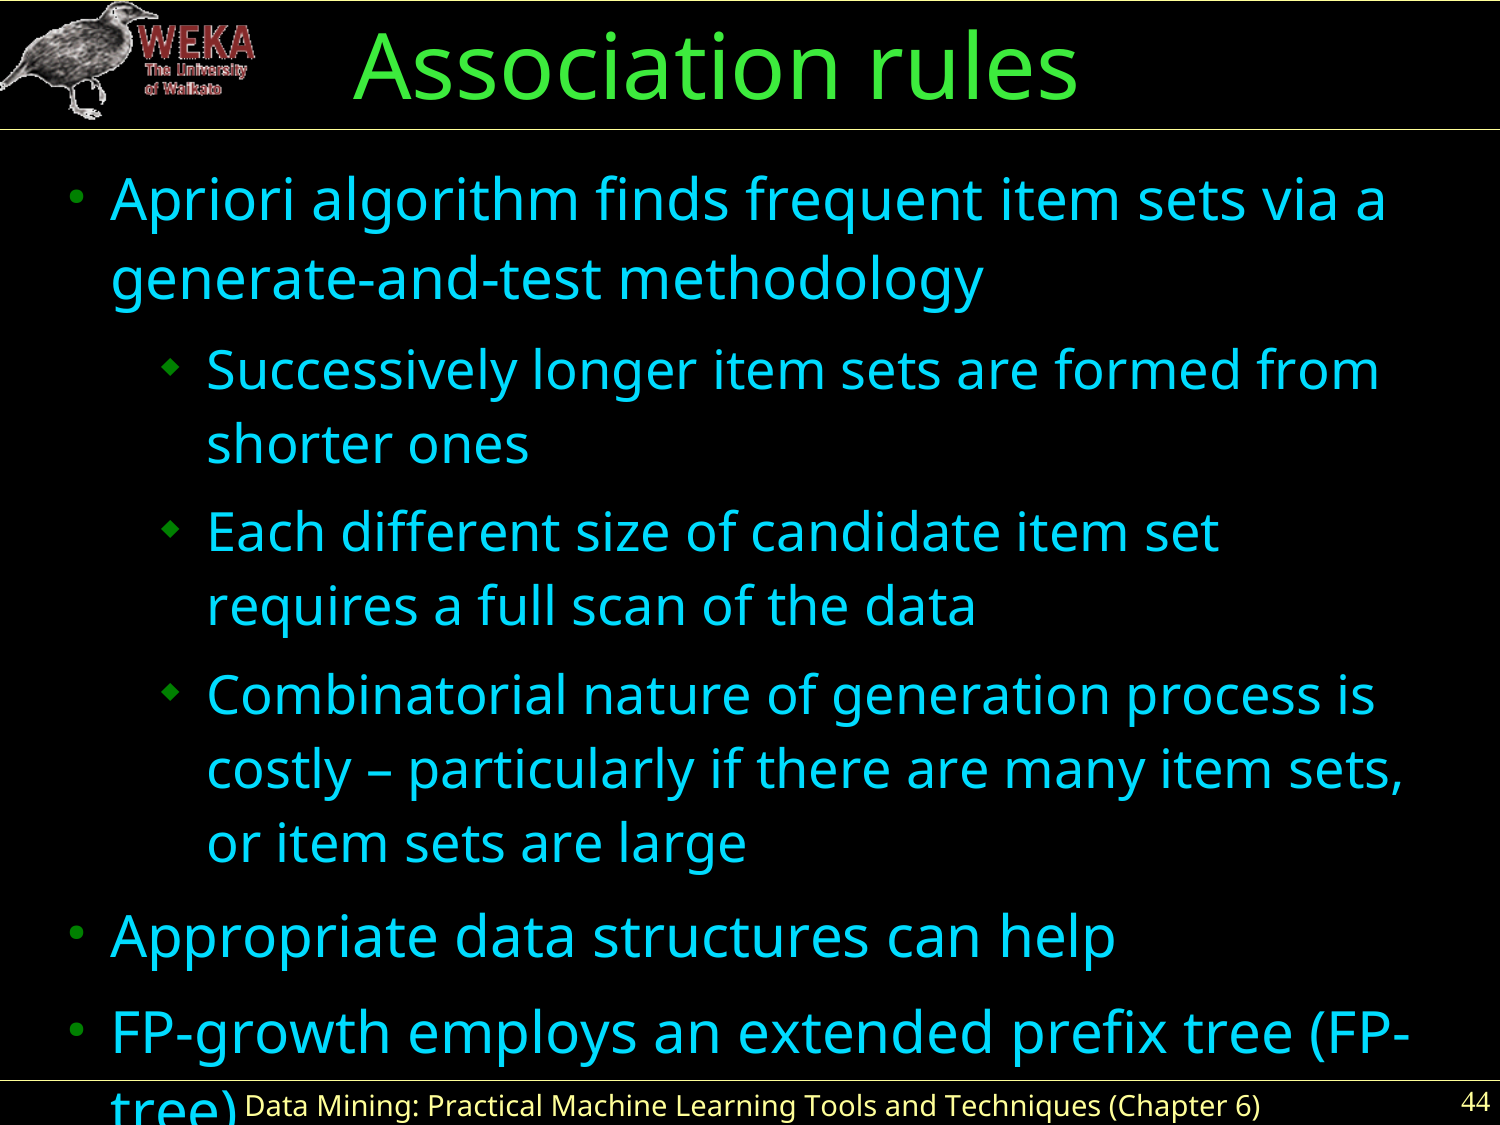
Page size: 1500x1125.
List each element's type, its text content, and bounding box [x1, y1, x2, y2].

title Association rules [353, 0, 1429, 159]
list Apriori algorithm finds frequent item sets via a generate-and-test methodology Successively longer item sets are formed from shorter ones Each different size of candidate item set requires a full scan of the data Combinatorial nature of generation process is costly – particularly if there are many item sets, or item sets are large Appropriate data structures can help FP-growth employs an extended prefix tree (FP-tree) [67, 158, 1418, 1093]
picture [0, 1, 266, 129]
